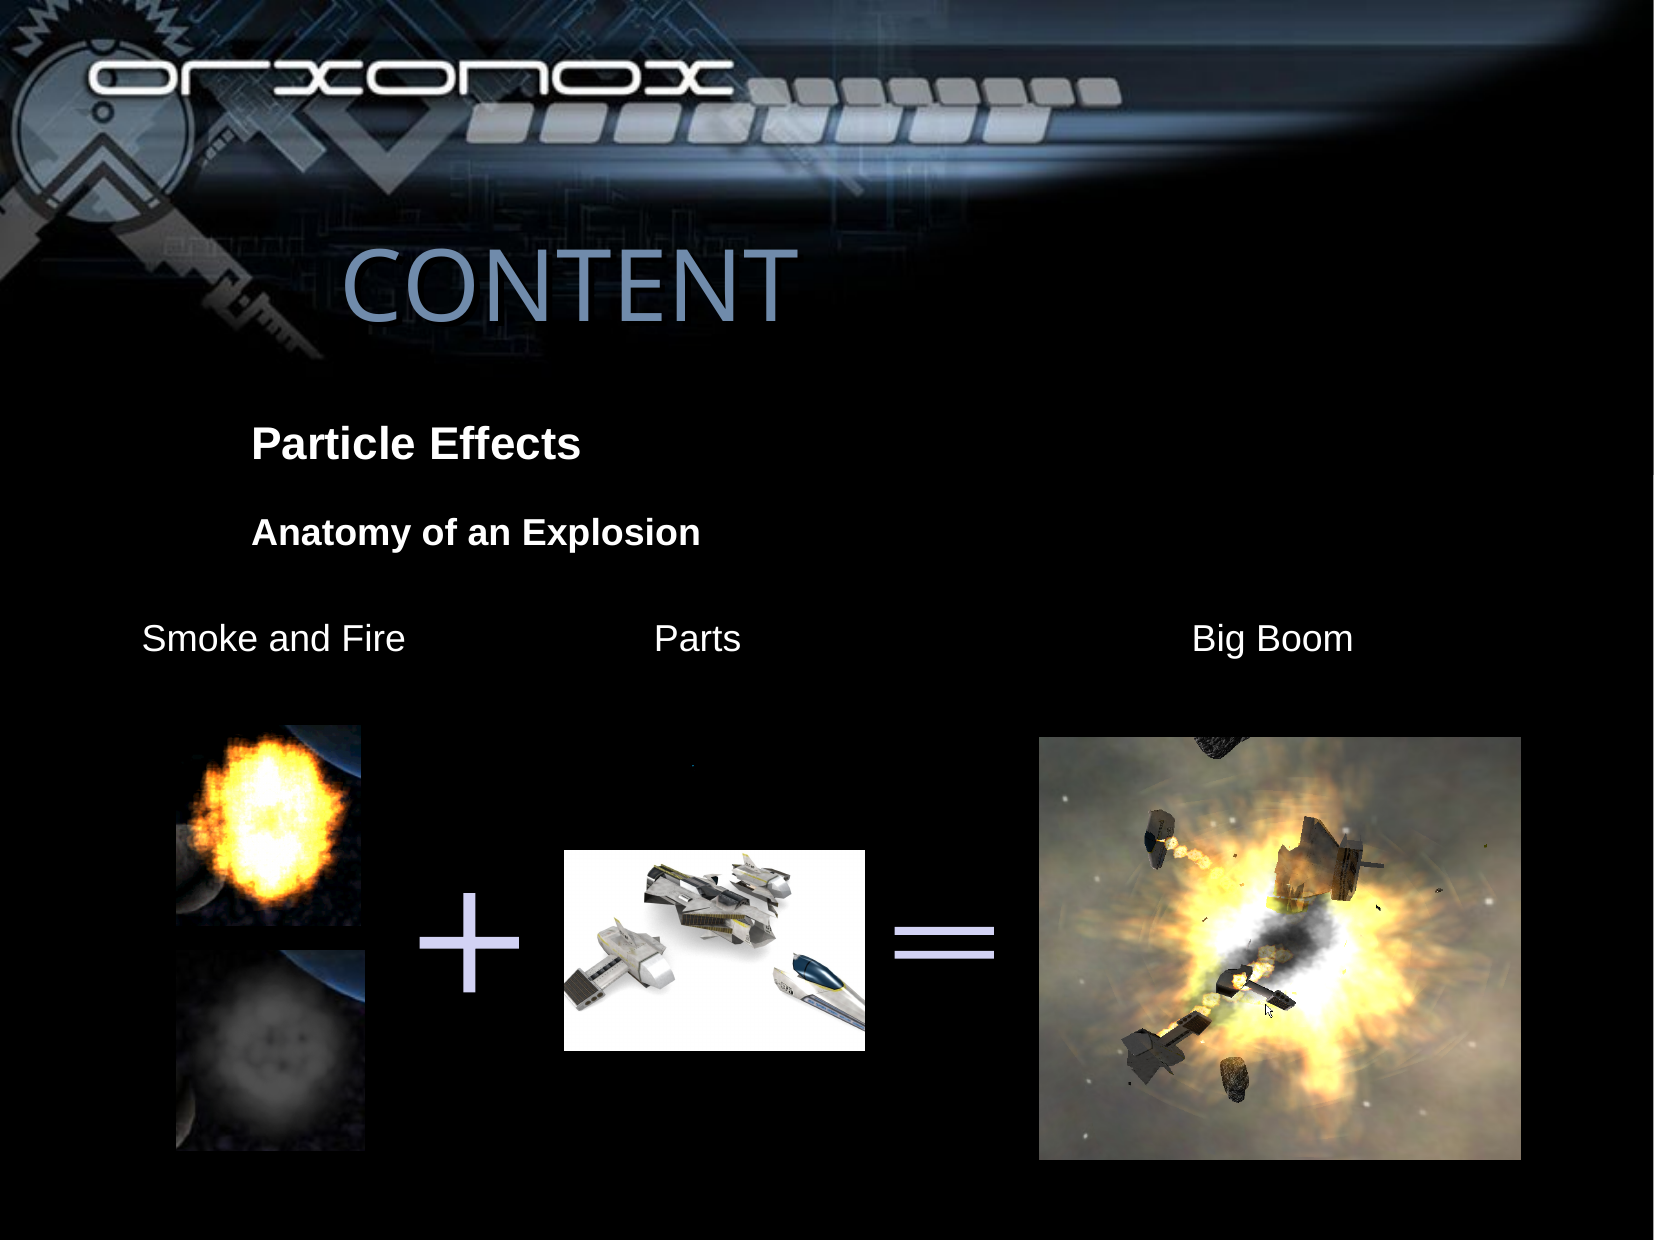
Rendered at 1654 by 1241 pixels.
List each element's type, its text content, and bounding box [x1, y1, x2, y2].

text_box [419, 893, 519, 993]
text_box [894, 950, 994, 959]
picture [564, 850, 865, 1051]
text_box Parts [639, 609, 765, 667]
picture [1039, 737, 1521, 1160]
picture [0, 0, 1654, 475]
text_box CONTENT [324, 206, 1565, 262]
text_box [894, 926, 994, 935]
picture [176, 725, 361, 926]
picture [176, 950, 365, 1151]
text_box Big Boom [1176, 609, 1402, 667]
text_box [690, 761, 696, 771]
text_box Smoke and Fire [126, 609, 440, 667]
text_box Particle Effects Anatomy of an Explosion [236, 410, 798, 562]
